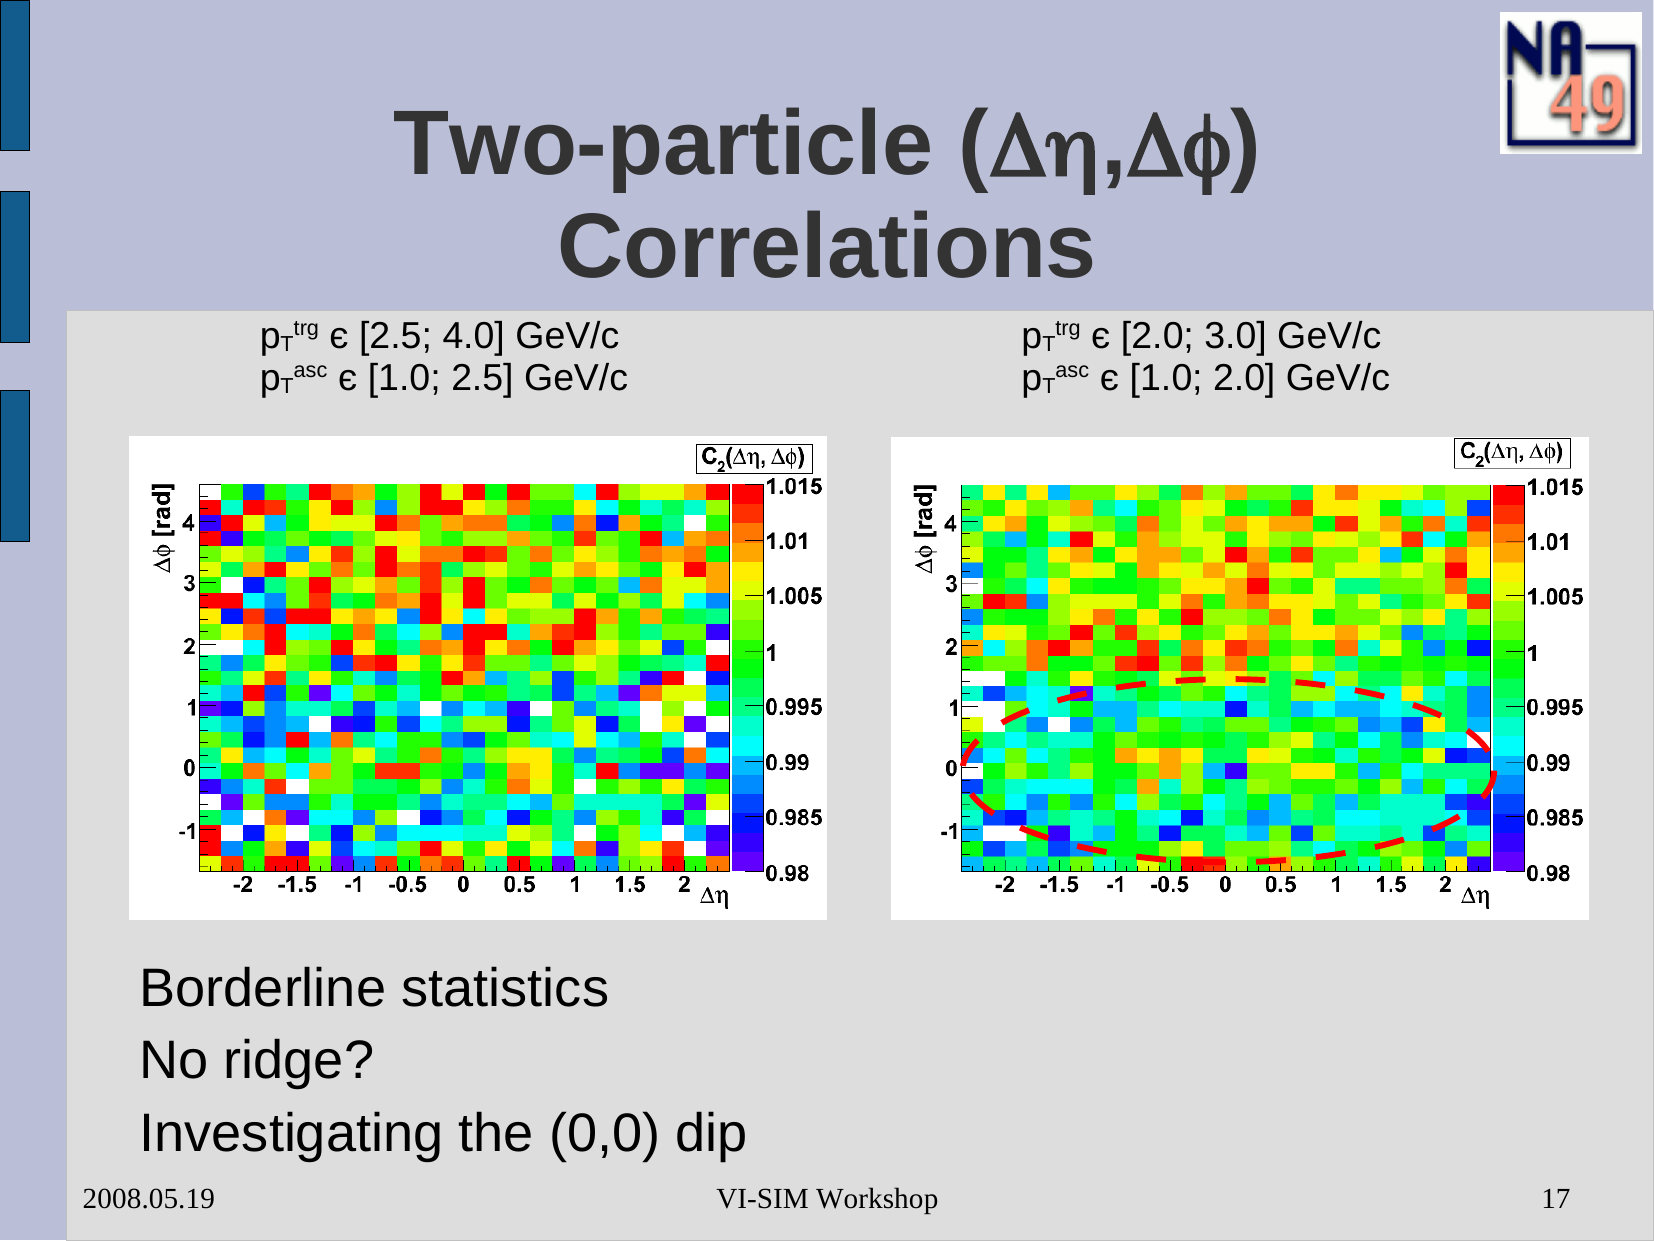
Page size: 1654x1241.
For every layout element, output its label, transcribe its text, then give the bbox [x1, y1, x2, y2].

picture [1500, 12, 1642, 154]
text_box pTtrg є [2.0; 3.0] GeV/c pTasc є [1.0; 2.0] GeV/c [989, 307, 1492, 434]
picture [891, 437, 1589, 920]
picture [129, 436, 827, 920]
text_box pTtrg є [2.5; 4.0] GeV/c pTasc є [1.0; 2.5] GeV/c [227, 307, 730, 434]
list Borderline statistics No ridge? Investigating the (0,0) dip [121, 944, 1534, 1158]
title Two-particle (Dh,Df) Correlations [121, 83, 1534, 306]
